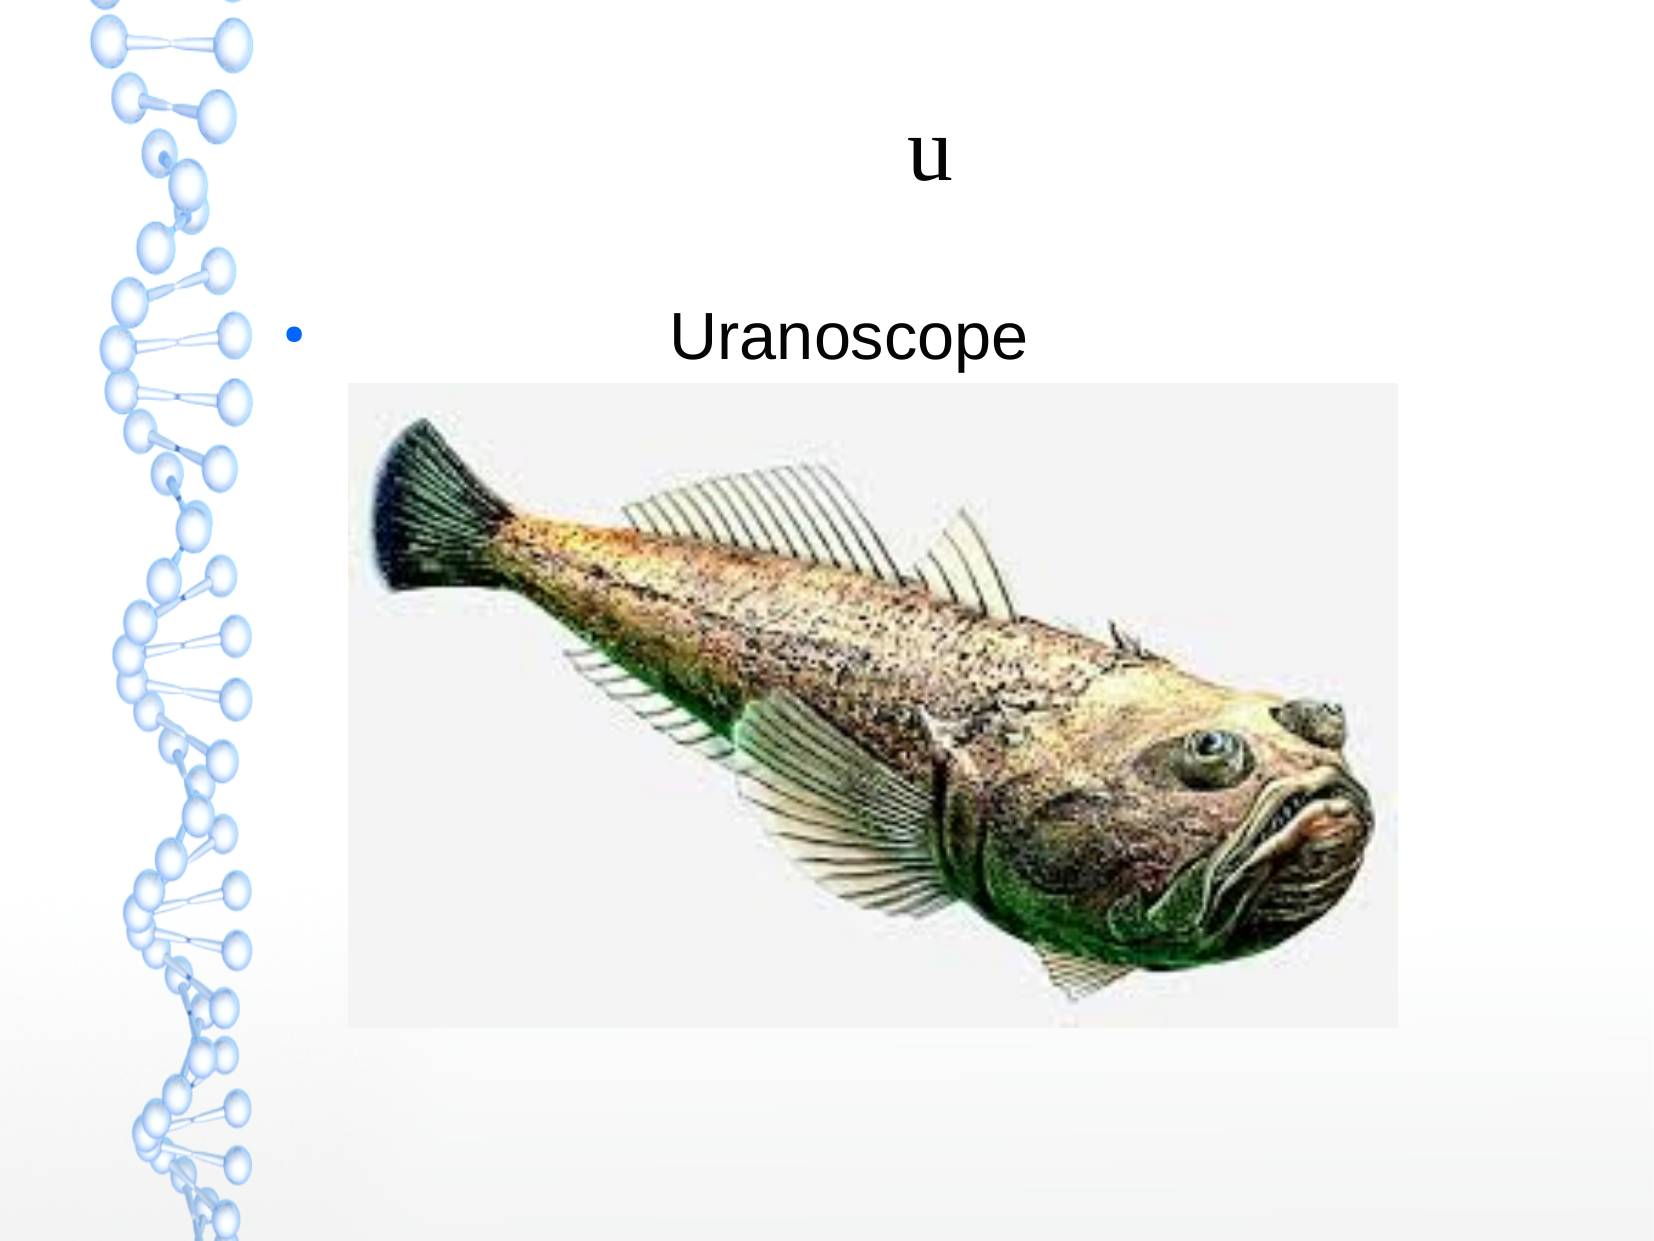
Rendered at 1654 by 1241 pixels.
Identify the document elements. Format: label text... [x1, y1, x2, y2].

title u [265, 47, 1595, 252]
picture [0, 0, 1654, 1241]
list Uranoscope [265, 299, 1595, 1019]
